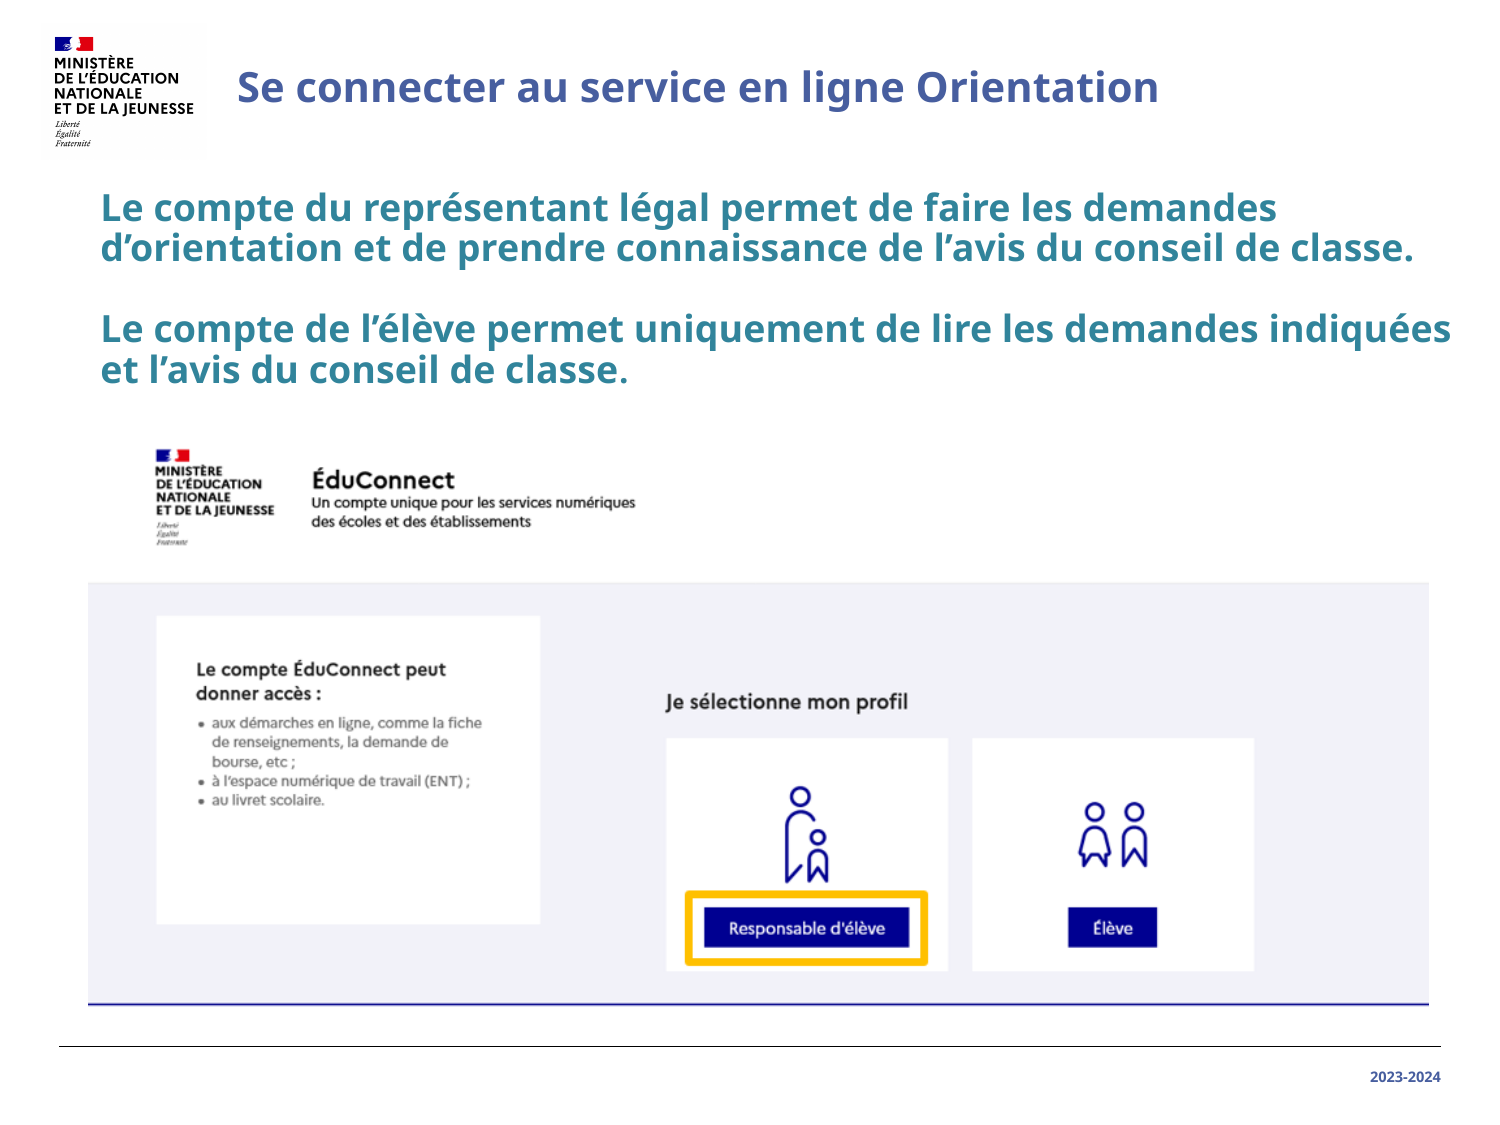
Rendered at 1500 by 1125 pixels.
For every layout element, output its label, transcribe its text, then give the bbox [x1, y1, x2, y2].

picture [41, 23, 207, 160]
slide_number 2023-2024 [1249, 1046, 1441, 1125]
text_box Se connecter au service en ligne Orientation [218, 0, 1388, 126]
picture [88, 427, 1429, 1013]
title Le compte du représentant légal permet de faire les demandes d’orientation et de prendre connaissance de l’avis du conseil de classe. Le compte de l’élève permet uniquement de lire les demandes indiquées et l’avis du conseil de classe. [100, 147, 1473, 411]
